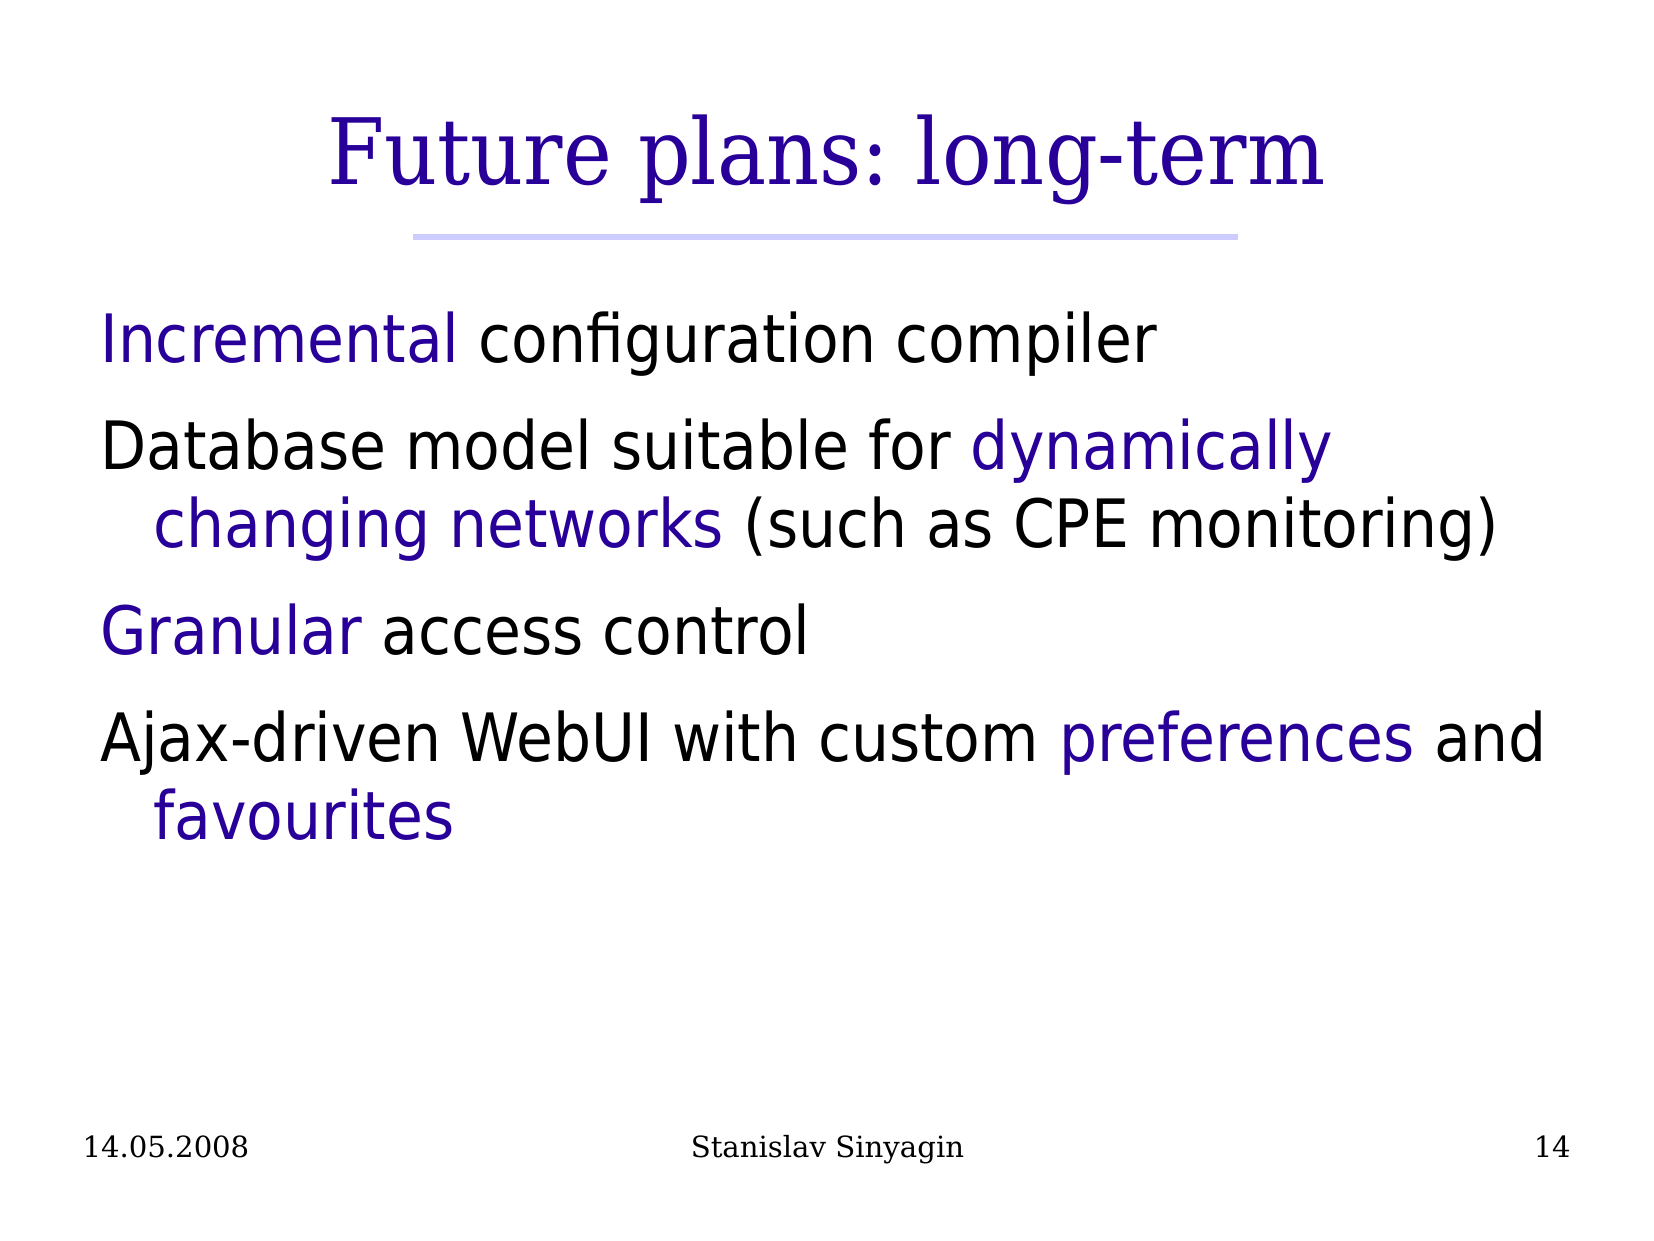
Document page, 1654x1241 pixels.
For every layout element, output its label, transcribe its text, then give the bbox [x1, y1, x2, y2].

title Future plans: long-term [82, 49, 1571, 257]
list Incremental configuration compiler Database model suitable for dynamically changing networks (such as CPE monitoring) Granular access control Ajax-driven WebUI with custom preferences and favourites [82, 300, 1571, 1109]
